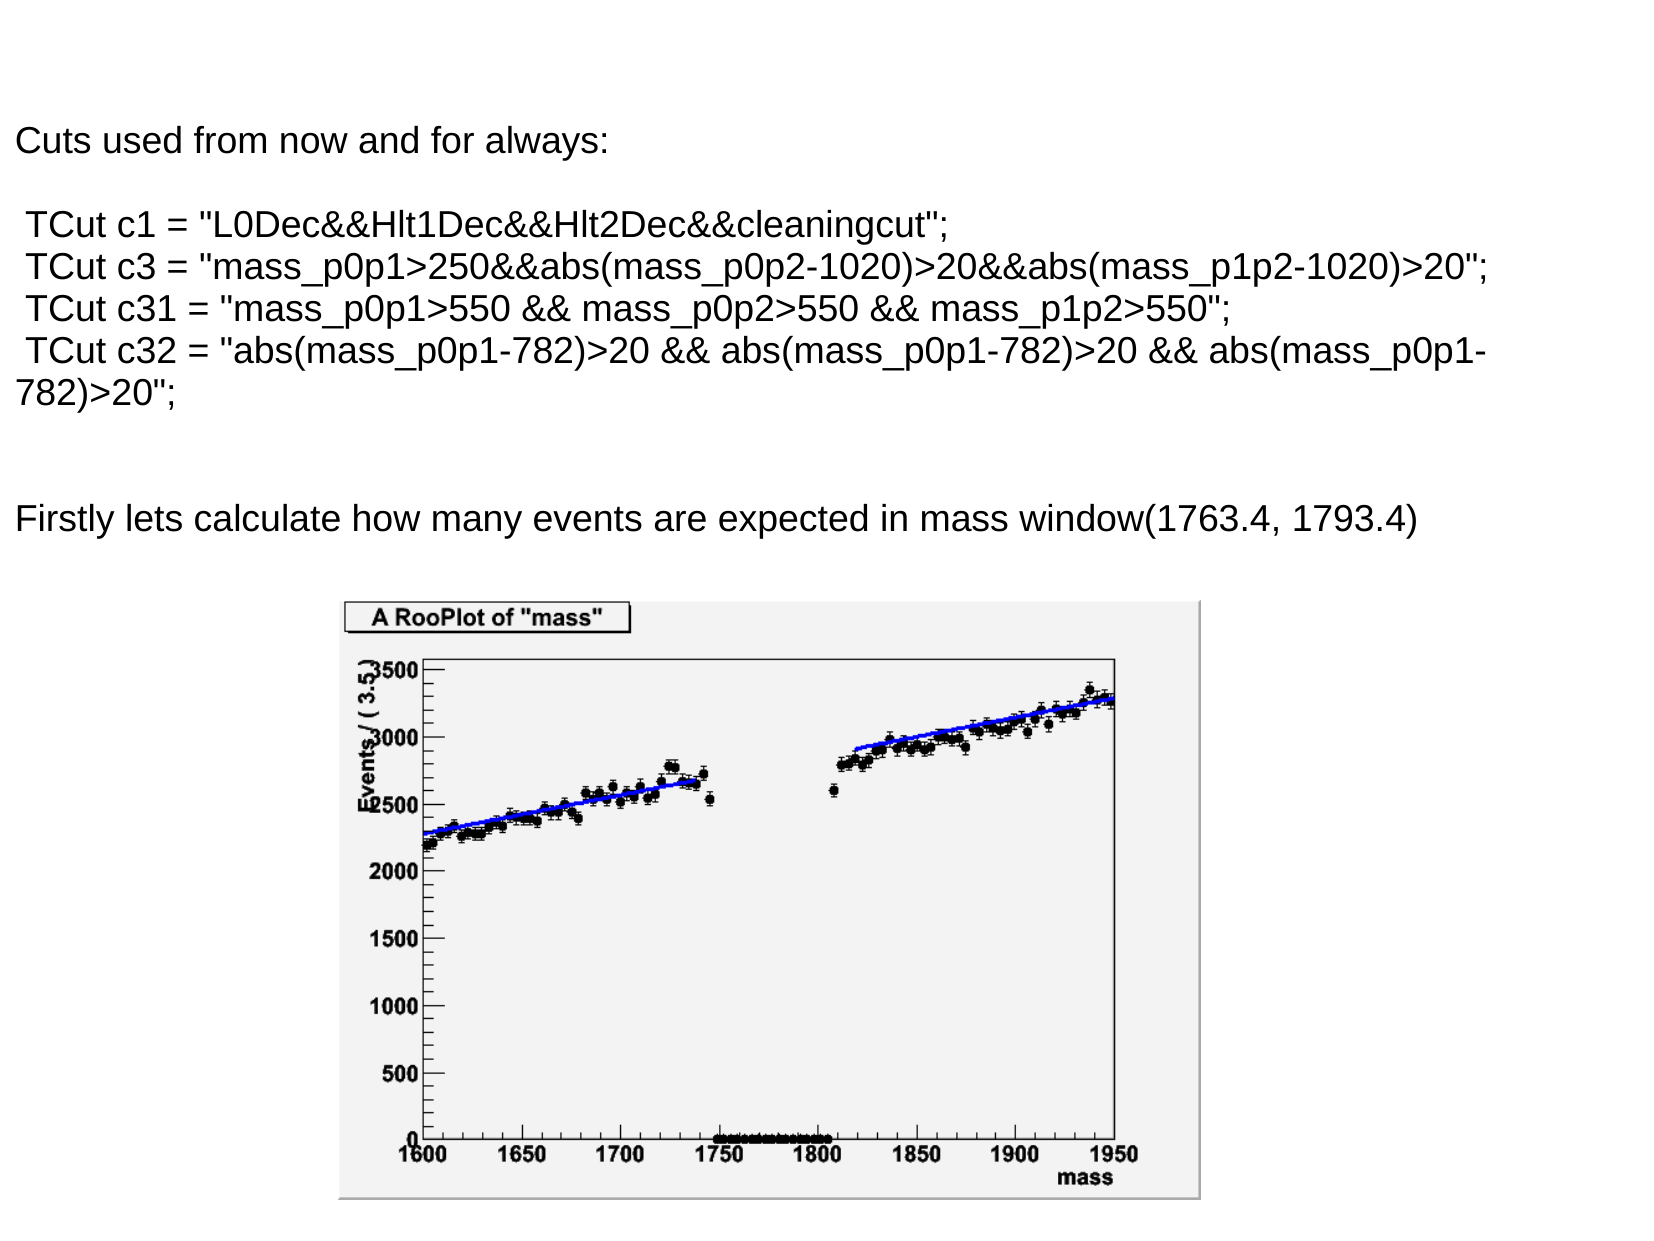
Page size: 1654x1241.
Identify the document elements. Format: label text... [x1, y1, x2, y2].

picture [337, 599, 1201, 1201]
text_box Cuts used from now and for always: TCut c1 = "L0Dec&&Hlt1Dec&&Hlt2Dec&&cleaningcut"; TCut c3 = "mass_p0p1>250&&abs(mass_p0p2-1020)>20&&abs(mass_p1p2-1020)>20"; TCut c31 = "mass_p0p1>550 && mass_p0p2>550 && mass_p1p2>550"; TCut c32 = "abs(mass_p0p1-782)>20 && abs(mass_p0p1-782)>20 && abs(mass_p0p1-782)>20"; Firstly lets calculate how many events are expected in mass window(1763.4, 1793.4) [0, 112, 1651, 1241]
